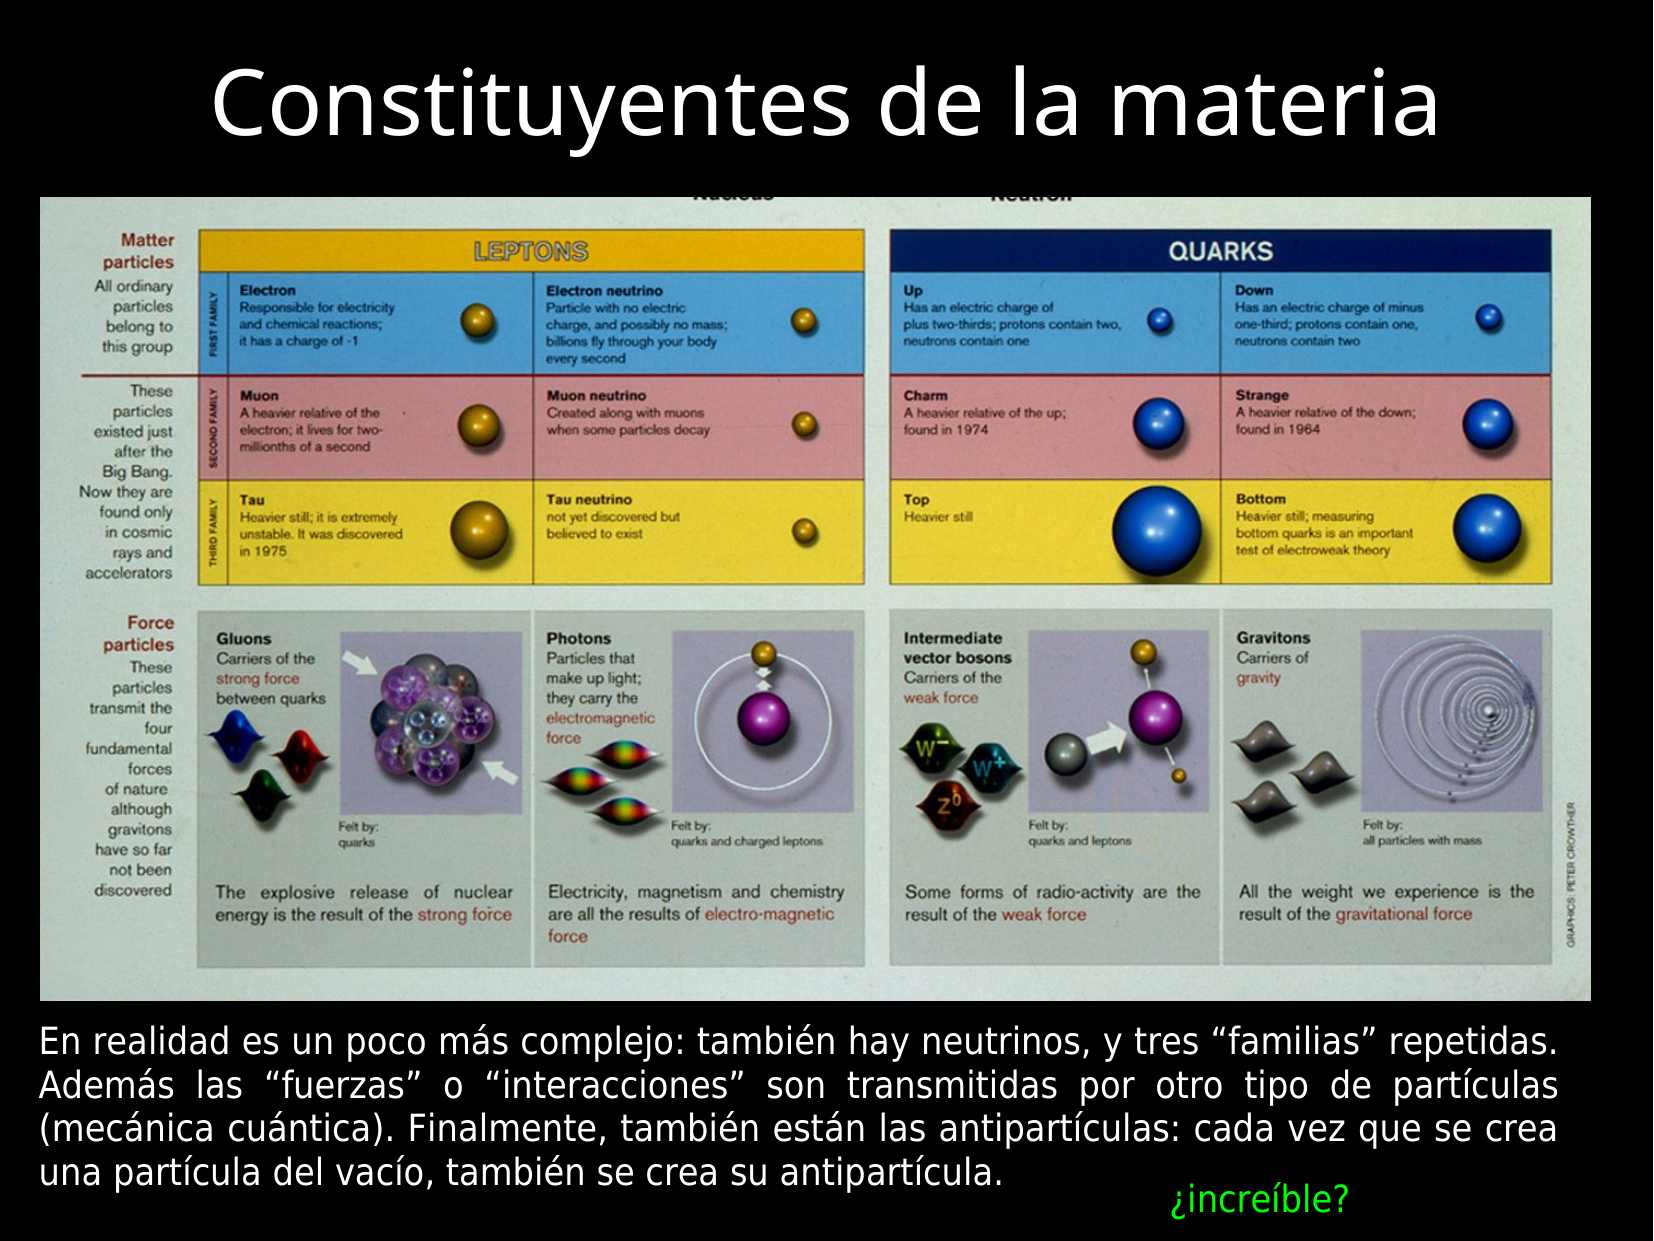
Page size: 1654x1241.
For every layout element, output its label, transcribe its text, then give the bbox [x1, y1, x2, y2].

text_box En realidad es un poco más complejo: también hay neutrinos, y tres “familias” repetidas. Además las “fuerzas” o “interacciones” son transmitidas por otro tipo de partículas (mecánica cuántica). Finalmente, también están las antipartículas: cada vez que se crea una partícula del vacío, también se crea su antipartícula. [23, 1012, 1576, 1202]
title Constituyentes de la materia [82, 3, 1571, 197]
picture [40, 197, 1591, 1001]
text_box ¿increíble? [1154, 1170, 1605, 1229]
